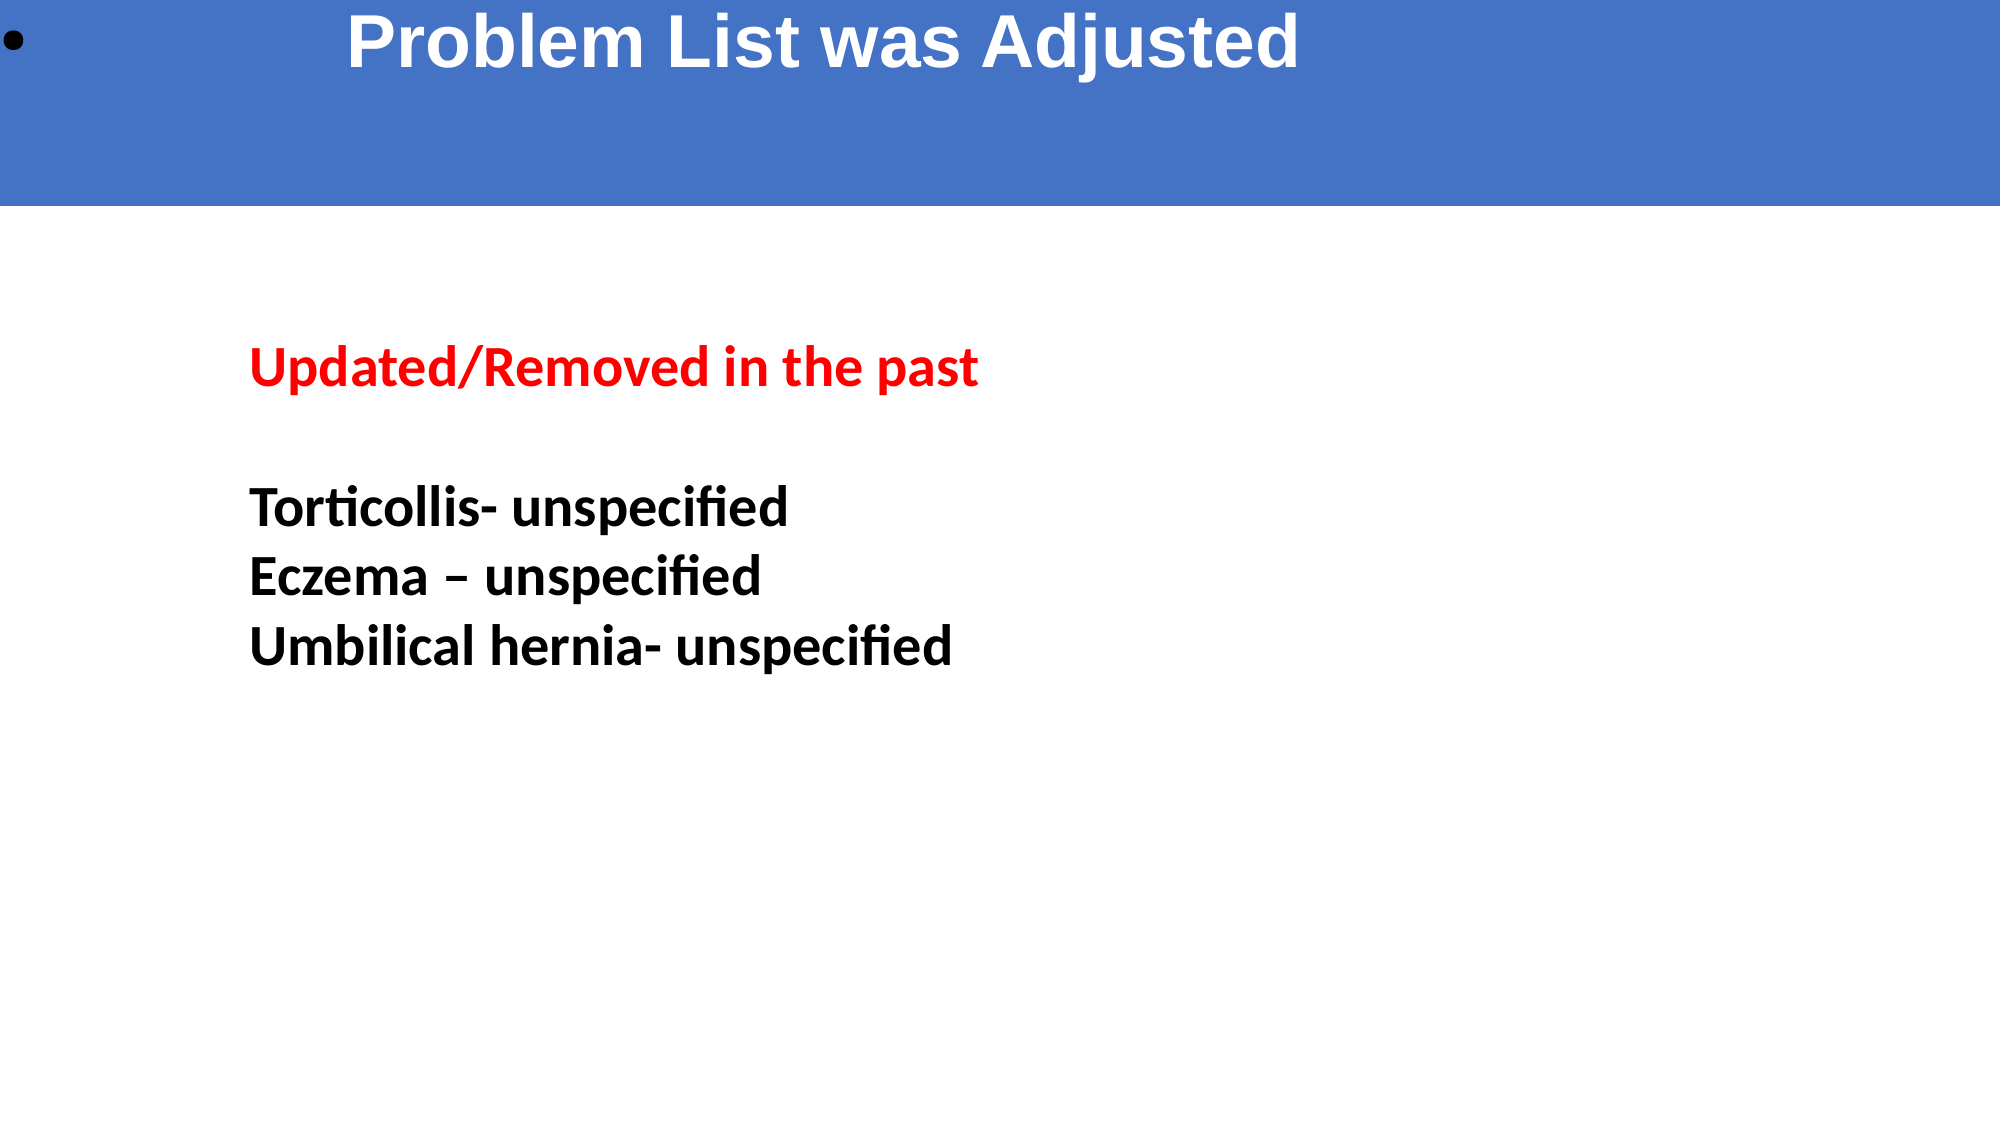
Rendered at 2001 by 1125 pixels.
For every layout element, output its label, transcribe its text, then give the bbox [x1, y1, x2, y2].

text_box Updated/Removed in the past Torticollis- unspecified Eczema – unspecified Umbilical hernia- unspecified [234, 320, 1004, 689]
table_header Problem List was Adjusted [0, 0, 2000, 206]
